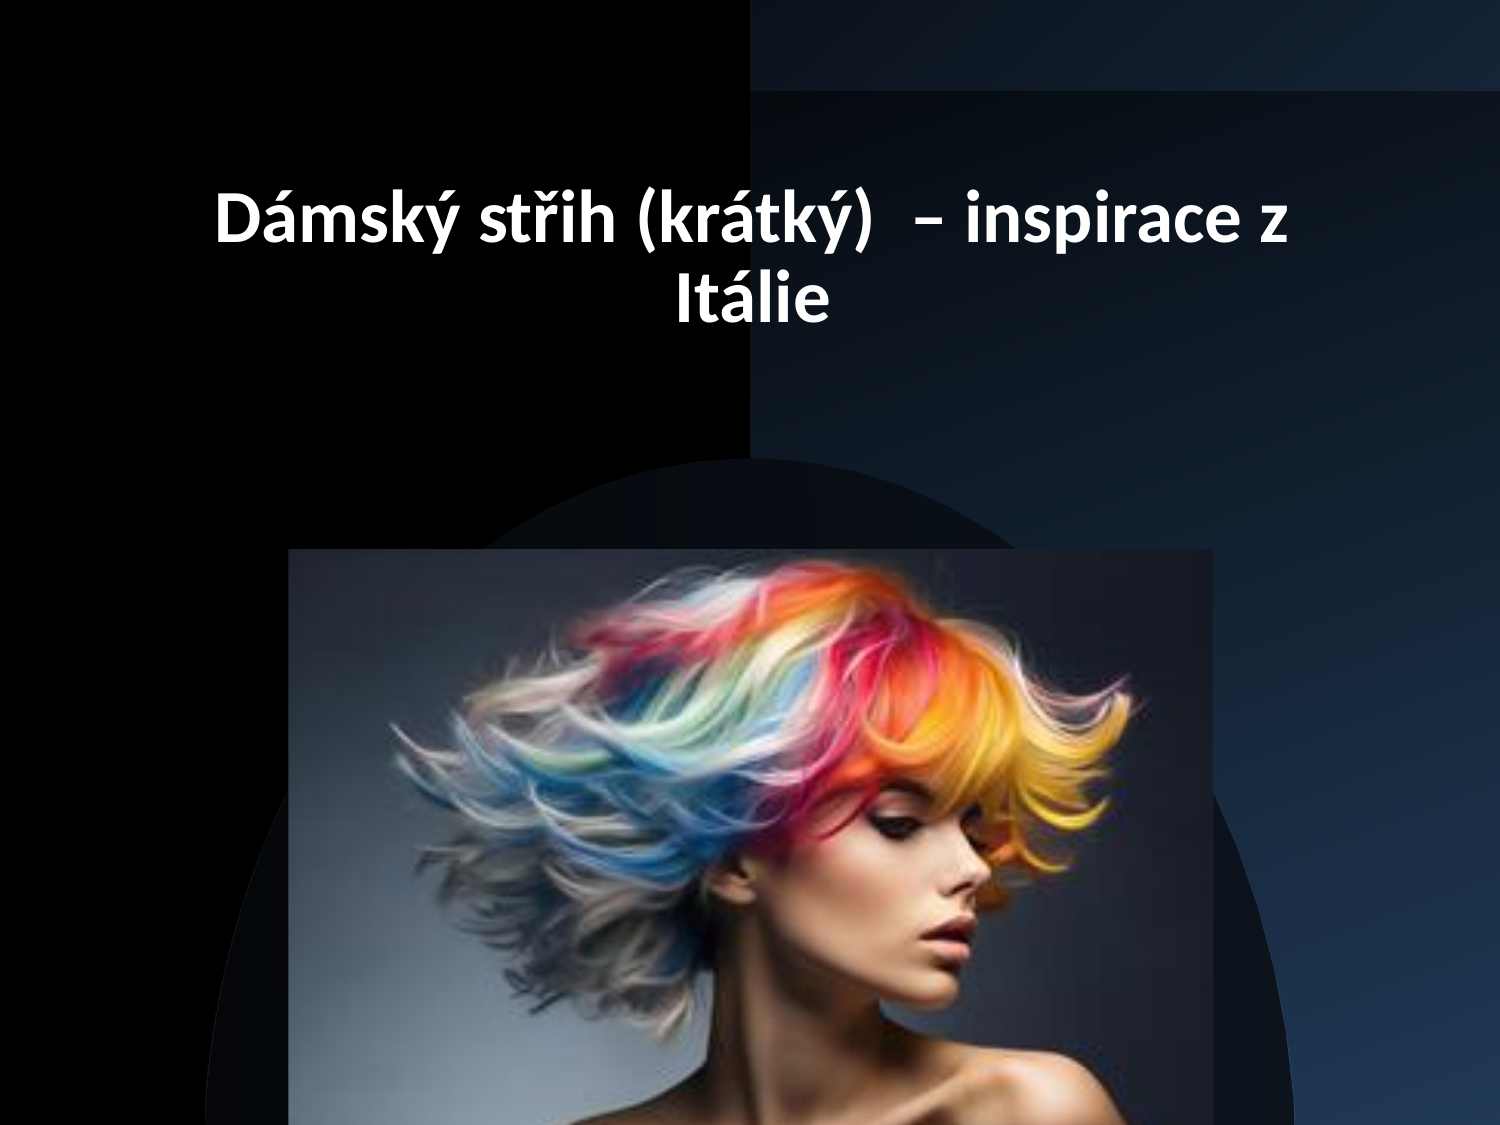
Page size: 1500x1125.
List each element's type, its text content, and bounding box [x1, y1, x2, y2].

title Dámský střih (krátký) – inspirace z Itálie [140, 168, 1365, 348]
text_box [0, 0, 1500, 1125]
picture [288, 549, 1214, 1125]
